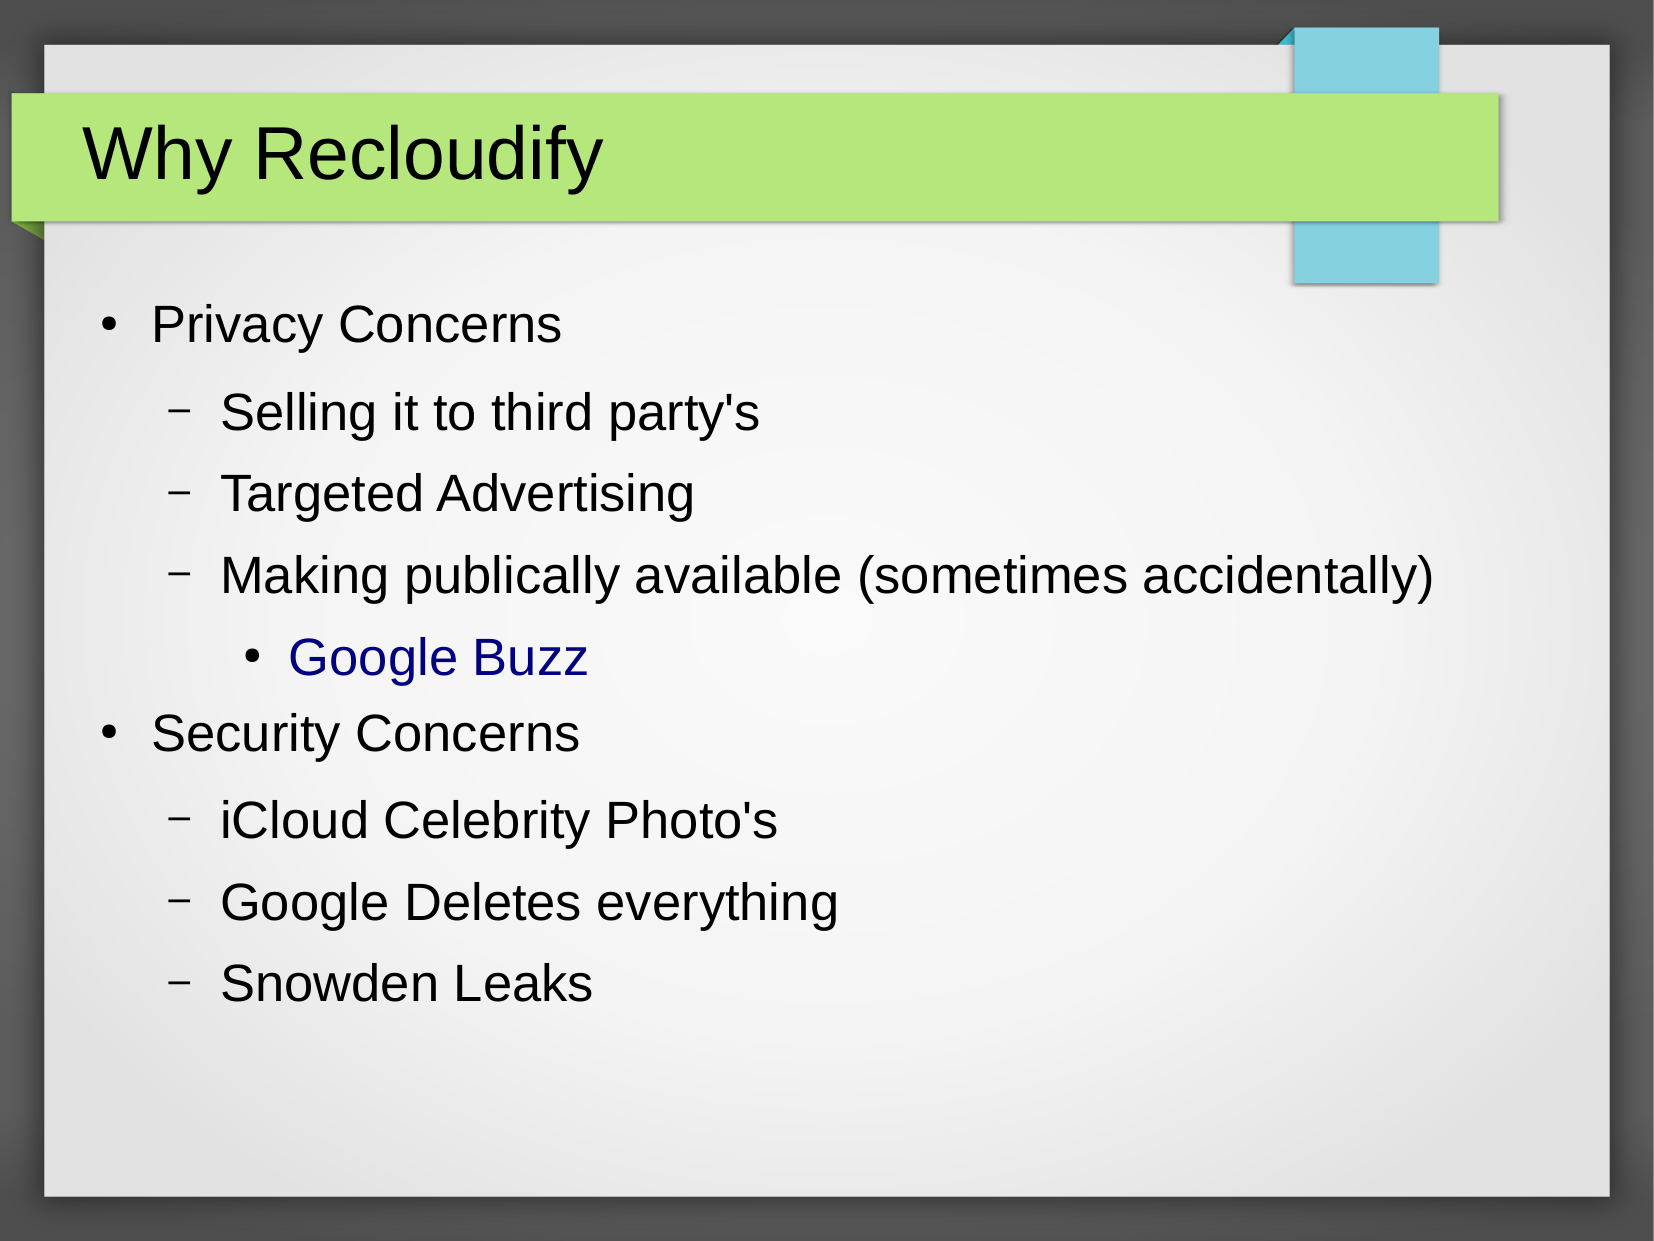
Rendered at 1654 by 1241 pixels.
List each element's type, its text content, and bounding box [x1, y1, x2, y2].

title Why Recloudify [82, 94, 1264, 213]
list Privacy Concerns Selling it to third party's Targeted Advertising Making publically available (sometimes accidentally) Google Buzz Security Concerns iCloud Celebrity Photo's Google Deletes everything Snowden Leaks [82, 295, 1571, 1015]
picture [0, 0, 1654, 1241]
